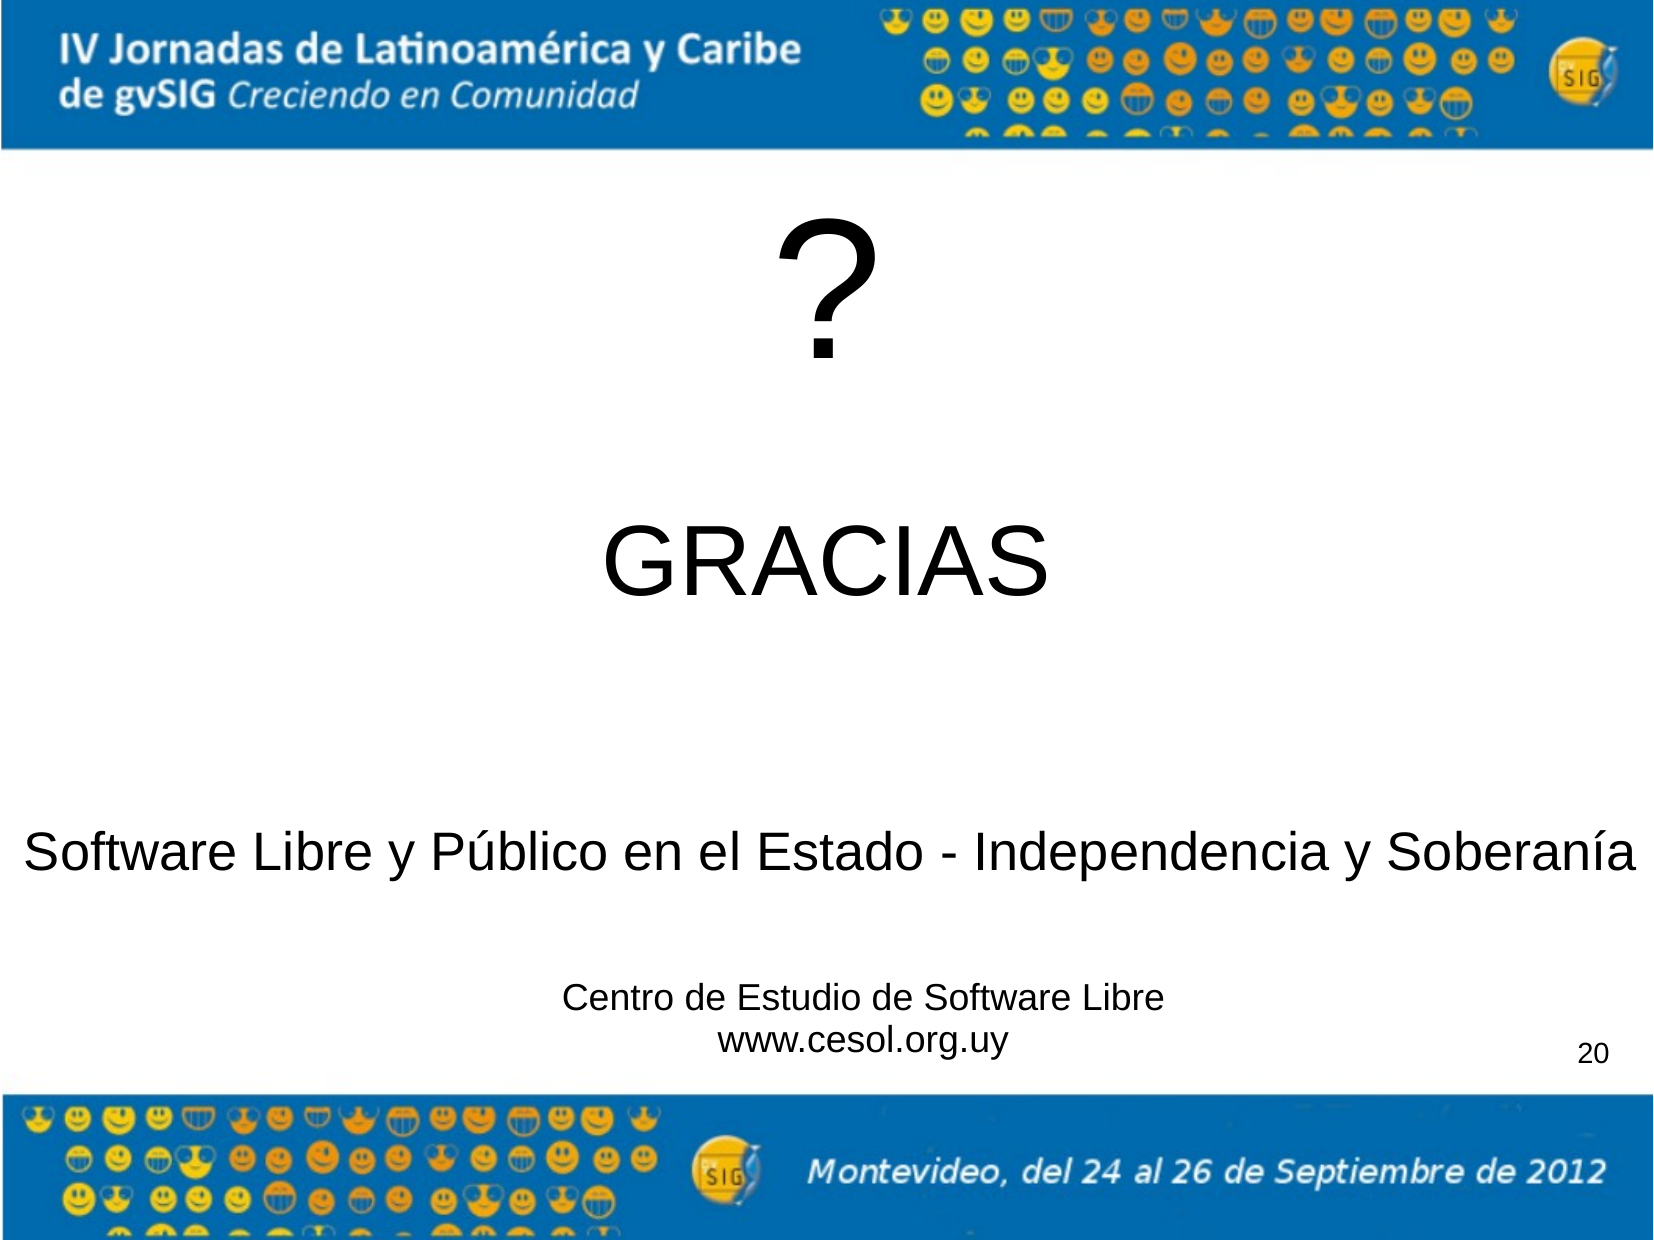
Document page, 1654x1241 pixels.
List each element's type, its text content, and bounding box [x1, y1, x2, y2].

title GRACIAS [82, 504, 1571, 617]
text_box Centro de Estudio de Software Libre www.cesol.org.uy [191, 969, 1536, 1069]
picture [0, 0, 1654, 1240]
list Software Libre y Público en el Estado - Independencia y Soberanía [24, 821, 1654, 949]
title ? [82, 177, 1571, 401]
